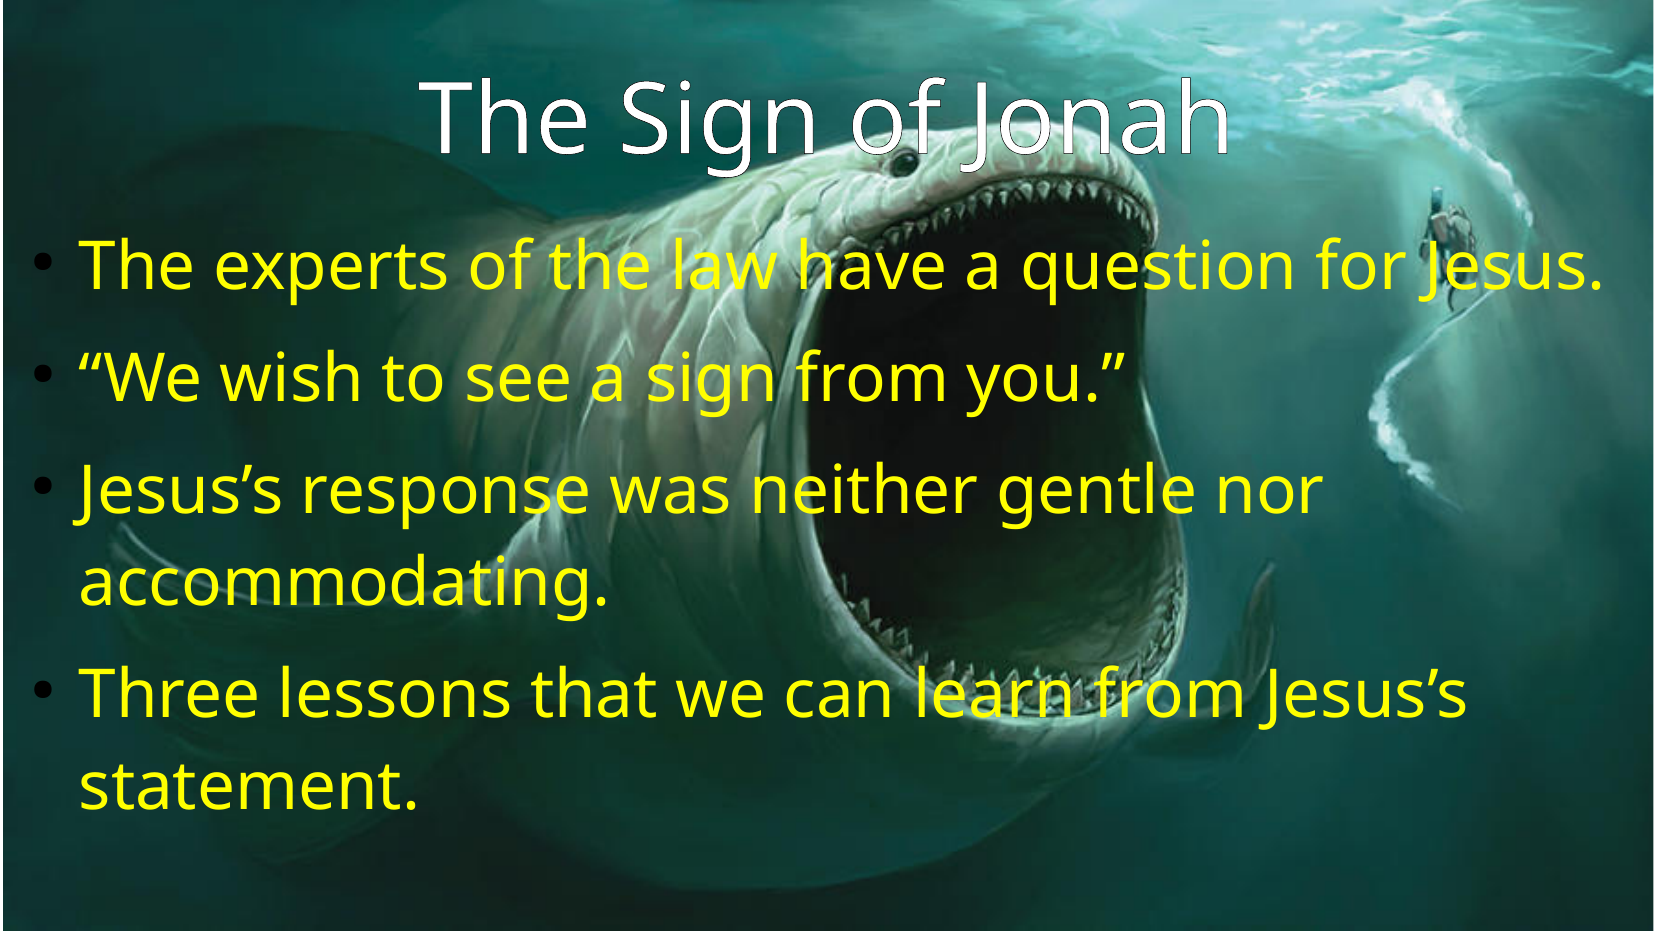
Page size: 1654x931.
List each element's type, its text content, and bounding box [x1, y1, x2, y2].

list The experts of the law have a question for Jesus. “We wish to see a sign from you.” Jesus’s response was neither gentle nor accommodating. Three lessons that we can learn from Jesus’s statement. [15, 217, 1636, 901]
title The Sign of Jonah [82, 37, 1571, 193]
picture [3, 0, 1654, 931]
